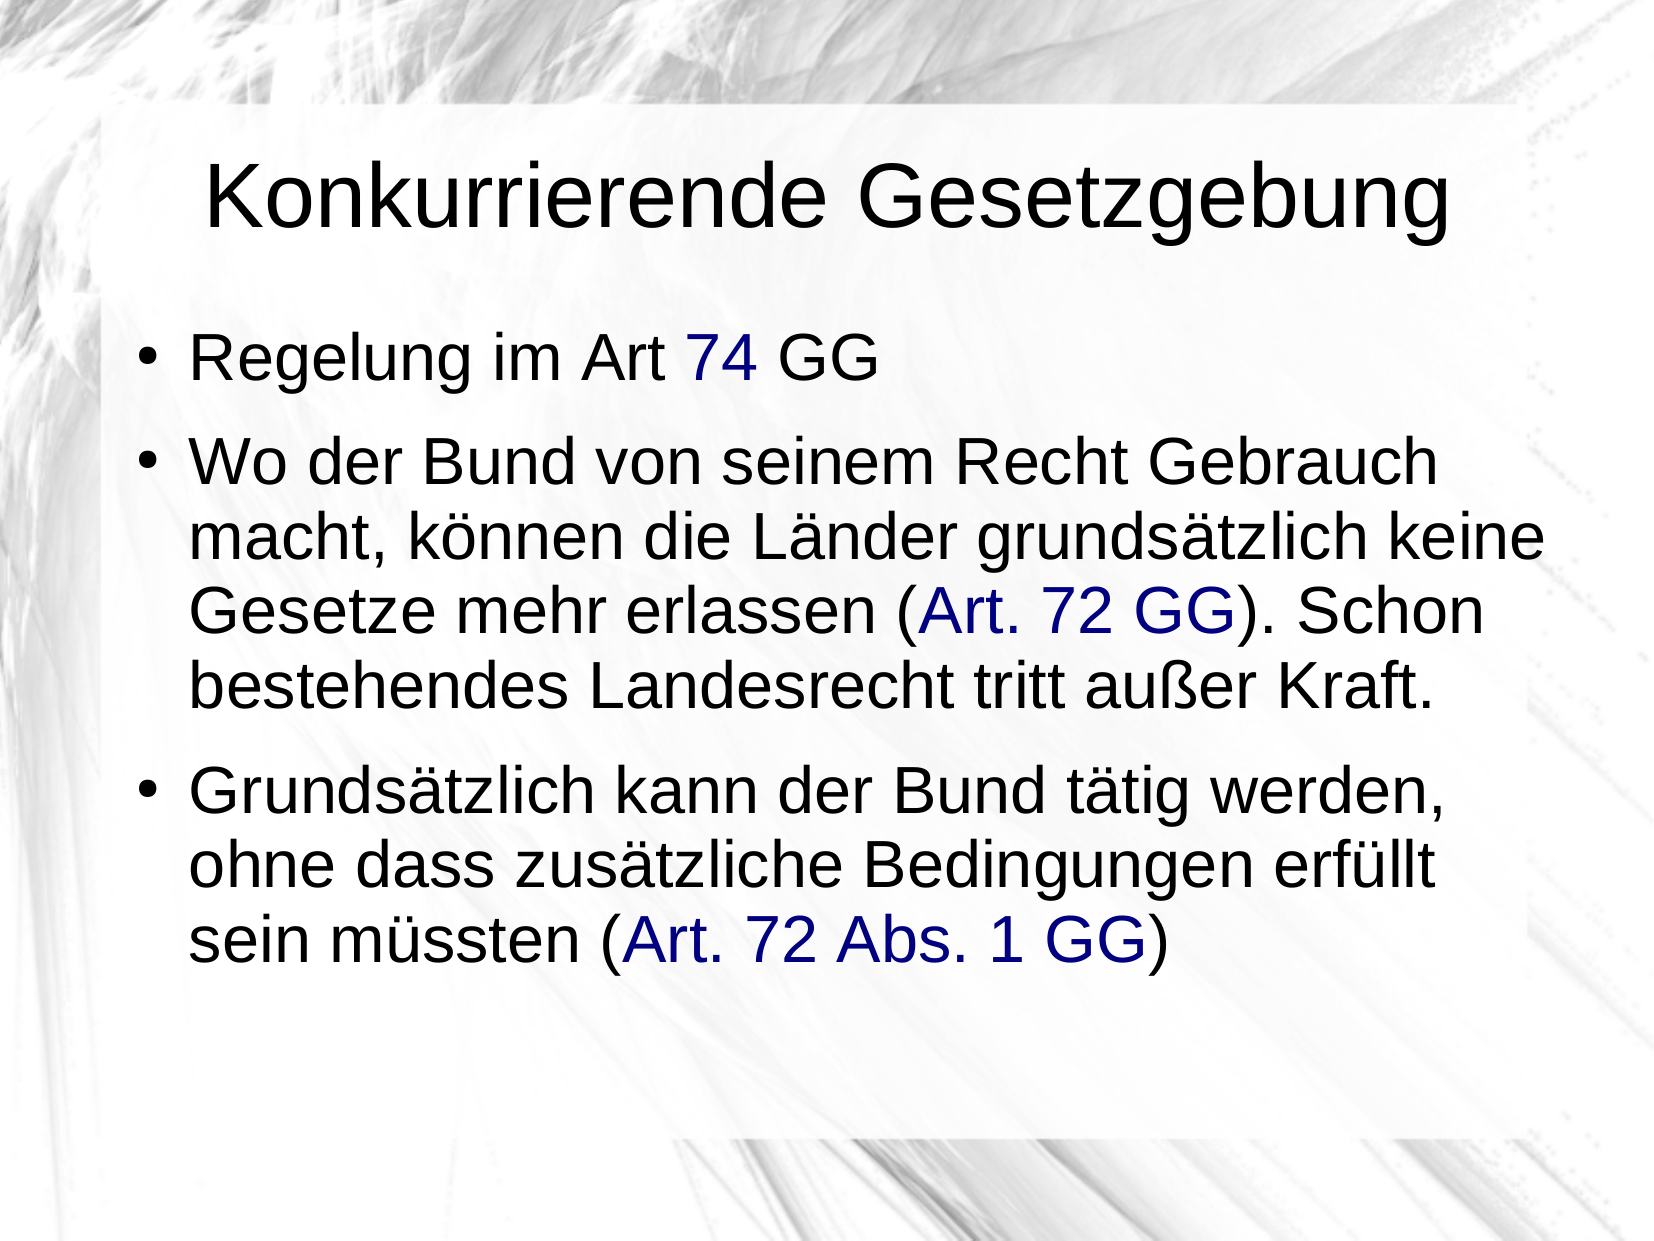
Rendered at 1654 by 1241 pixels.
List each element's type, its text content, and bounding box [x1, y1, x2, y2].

list Regelung im Art 74 GG Wo der Bund von seinem Recht Gebrauch macht, können die Länder grundsätzlich keine Gesetze mehr erlassen (Art. 72 GG). Schon bestehendes Landesrecht tritt außer Kraft. Grundsätzlich kann der Bund tätig werden, ohne dass zusätzliche Bedingungen erfüllt sein müssten (Art. 72 Abs. 1 GG) [118, 319, 1571, 1186]
title Konkurrierende Gesetzgebung [118, 112, 1506, 281]
picture [0, 0, 1654, 1241]
